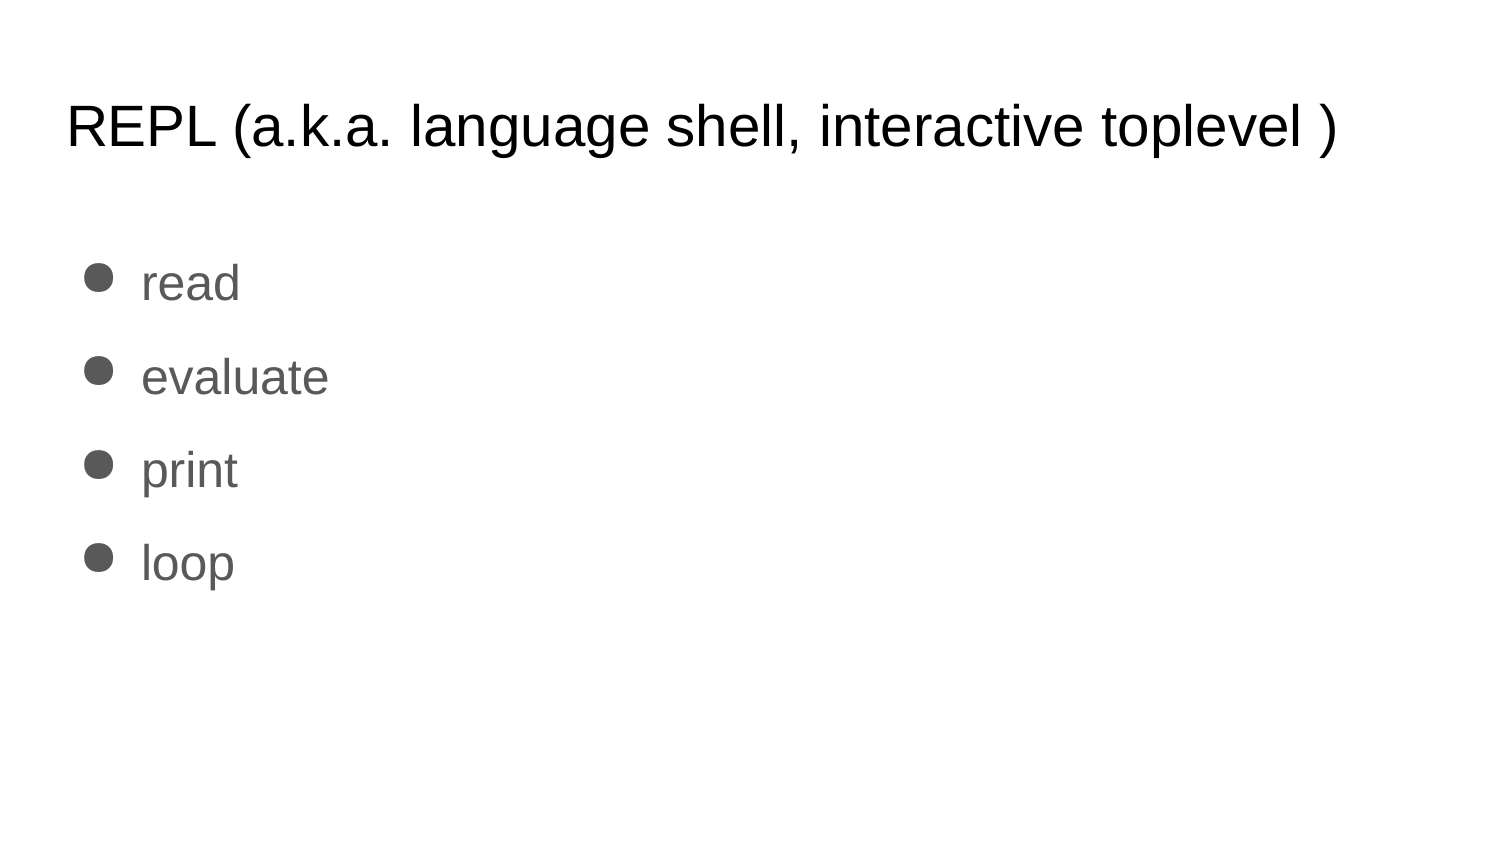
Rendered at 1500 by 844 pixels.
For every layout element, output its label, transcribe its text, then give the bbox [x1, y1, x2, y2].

title REPL (a.k.a. language shell, interactive toplevel ) [51, 72, 1500, 167]
list read evaluate print loop [51, 235, 1134, 797]
